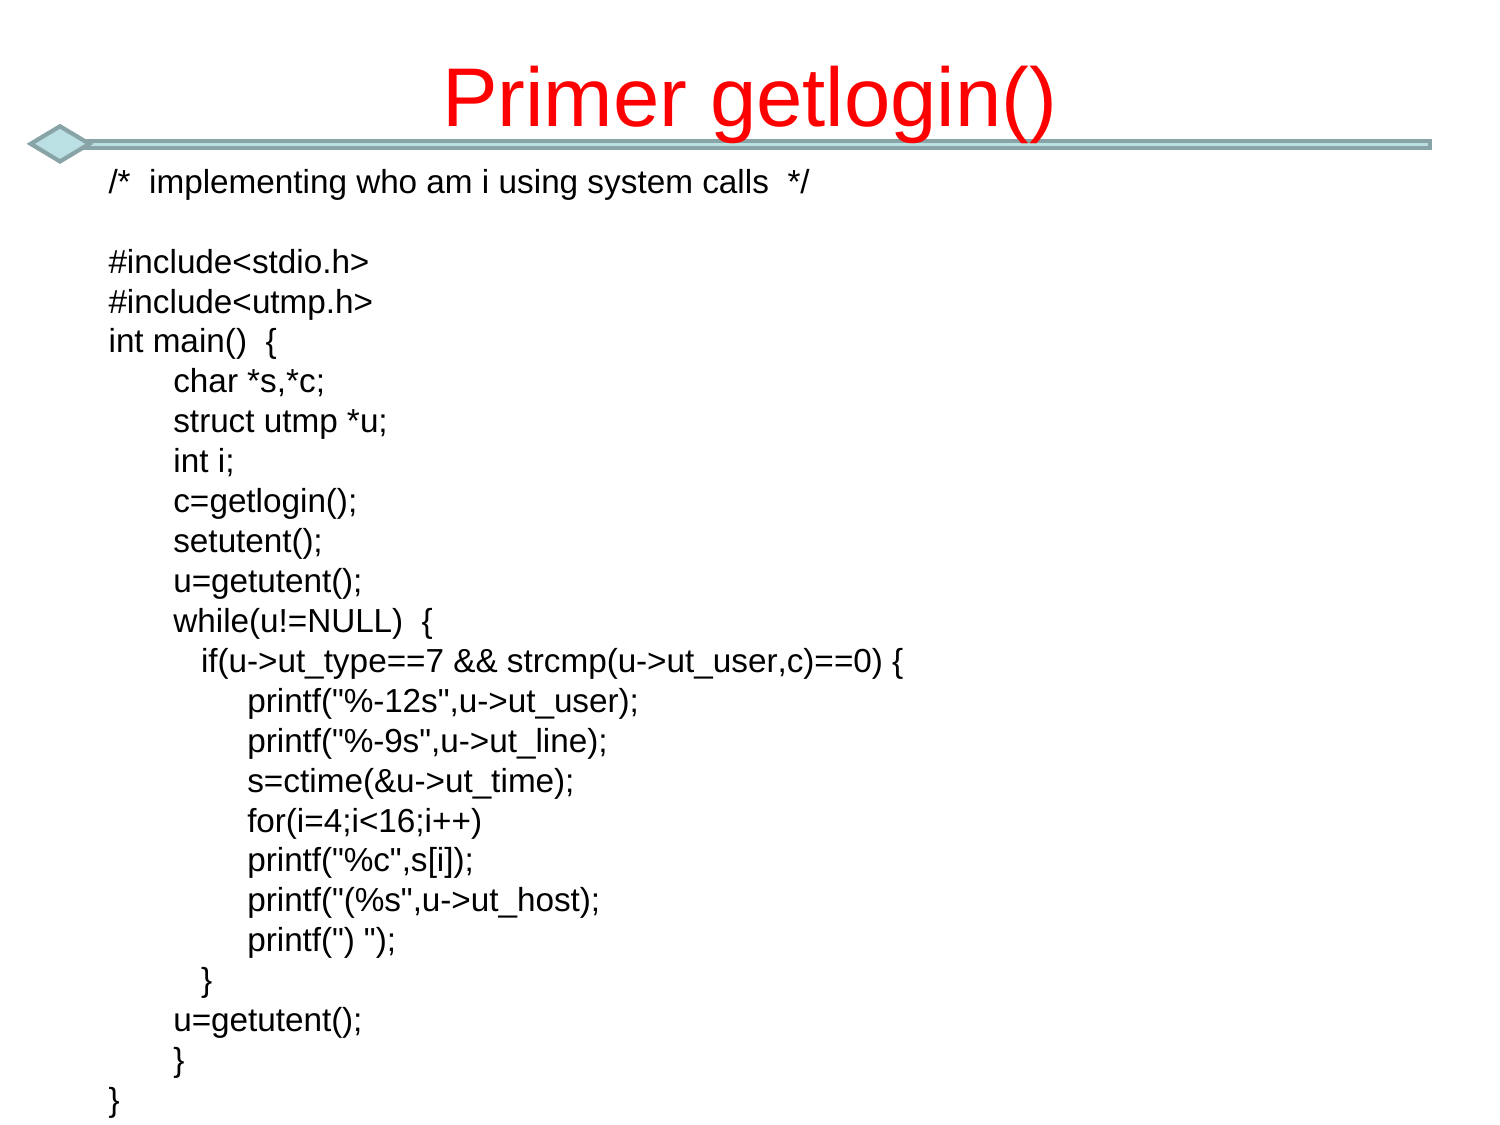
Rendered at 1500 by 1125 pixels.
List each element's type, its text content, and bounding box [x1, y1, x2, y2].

text_box /* implementing who am i using system calls */ #include<stdio.h> #include<utmp.h> int main() { char *s,*c; struct utmp *u; int i; c=getlogin(); setutent(); u=getutent(); while(u!=NULL) { if(u->ut_type==7 && strcmp(u->ut_user,c)==0) { printf("%-12s",u->ut_user); printf("%-9s",u->ut_line); s=ctime(&u->ut_time); for(i=4;i<16;i++) printf("%c",s[i]); printf("(%s",u->ut_host); printf(") "); } u=getutent(); } } [93, 152, 1395, 1125]
title Primer getlogin() [75, 35, 1426, 151]
